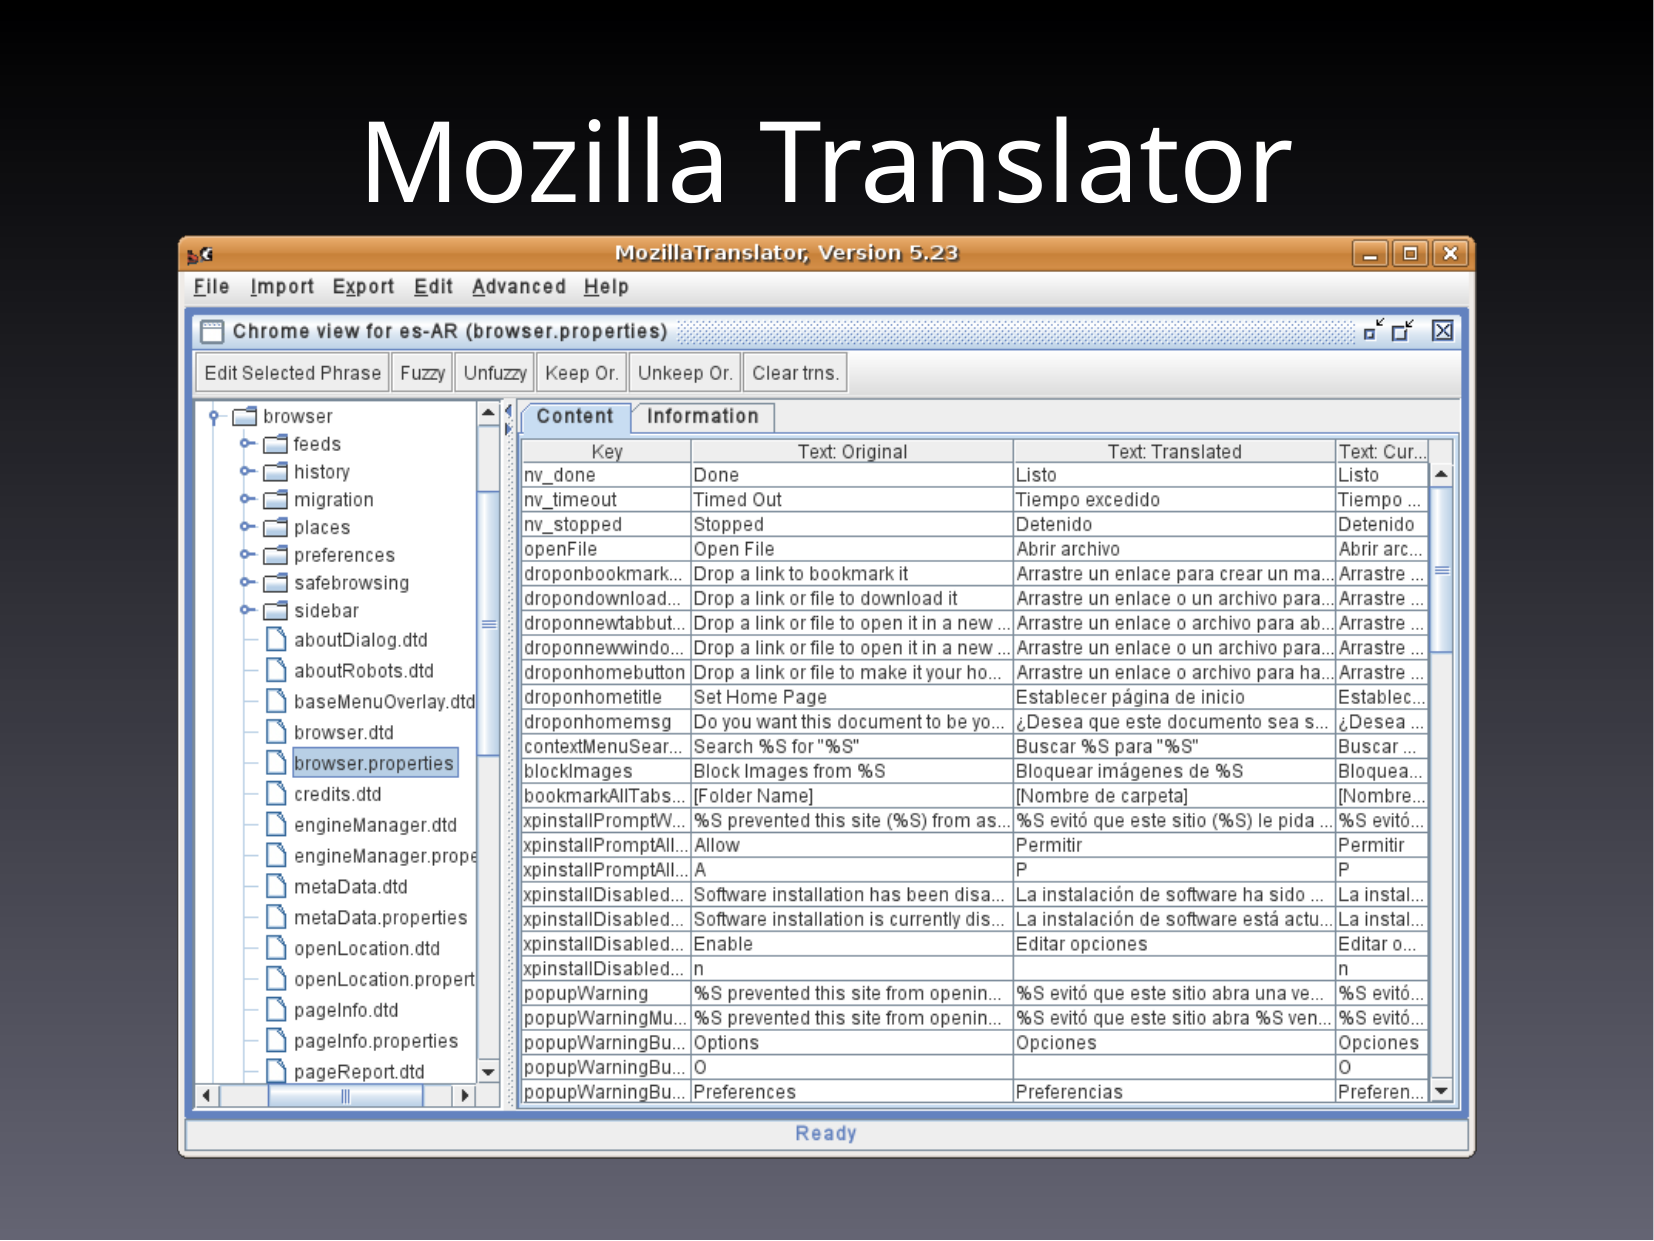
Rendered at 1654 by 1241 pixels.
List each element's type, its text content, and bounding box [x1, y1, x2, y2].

picture [177, 235, 1477, 1159]
title Mozilla Translator [82, 55, 1571, 263]
